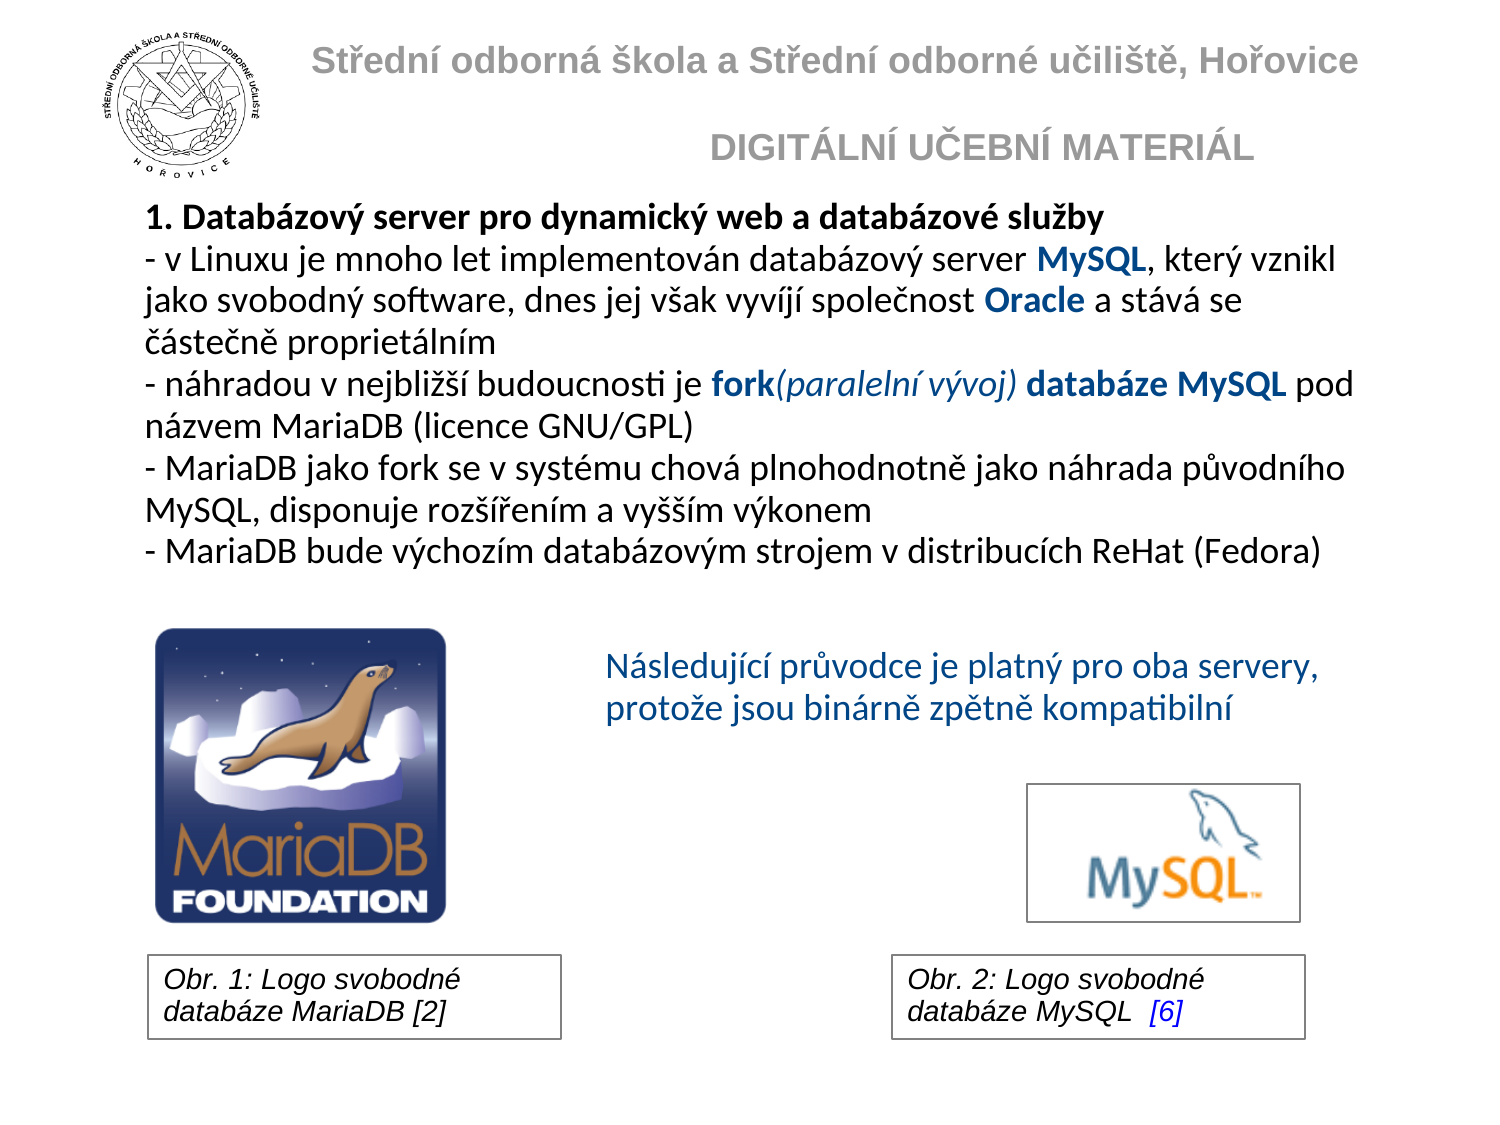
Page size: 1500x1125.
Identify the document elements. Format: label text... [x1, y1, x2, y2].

text_box 1. Databázový server pro dynamický web a databázové služby - v Linuxu je mnoho let implementován databázový server MySQL, který vznikl jako svobodný software, dnes jej však vyvíjí společnost Oracle a stává se částečně proprietálním - náhradou v nejbližší budoucnosti je fork(paralelní vývoj) databáze MySQL pod názvem MariaDB (licence GNU/GPL) - MariaDB jako fork se v systému chová plnohodnotně jako náhrada původního MySQL, disponuje rozšířením a vyšším výkonem - MariaDB bude výchozím databázovým strojem v distribucích ReHat (Fedora) [129, 188, 1371, 580]
picture [153, 625, 449, 925]
text_box Obr. 1: Logo svobodné databáze MariaDB [2] [147, 954, 562, 1040]
text_box Následující průvodce je platný pro oba servery, protože jsou binárně zpětně kompatibilní [590, 637, 1371, 792]
picture [1027, 785, 1300, 922]
picture [102, 31, 260, 178]
text_box Obr. 2: Logo svobodné databáze MySQL [6] [891, 954, 1306, 1040]
